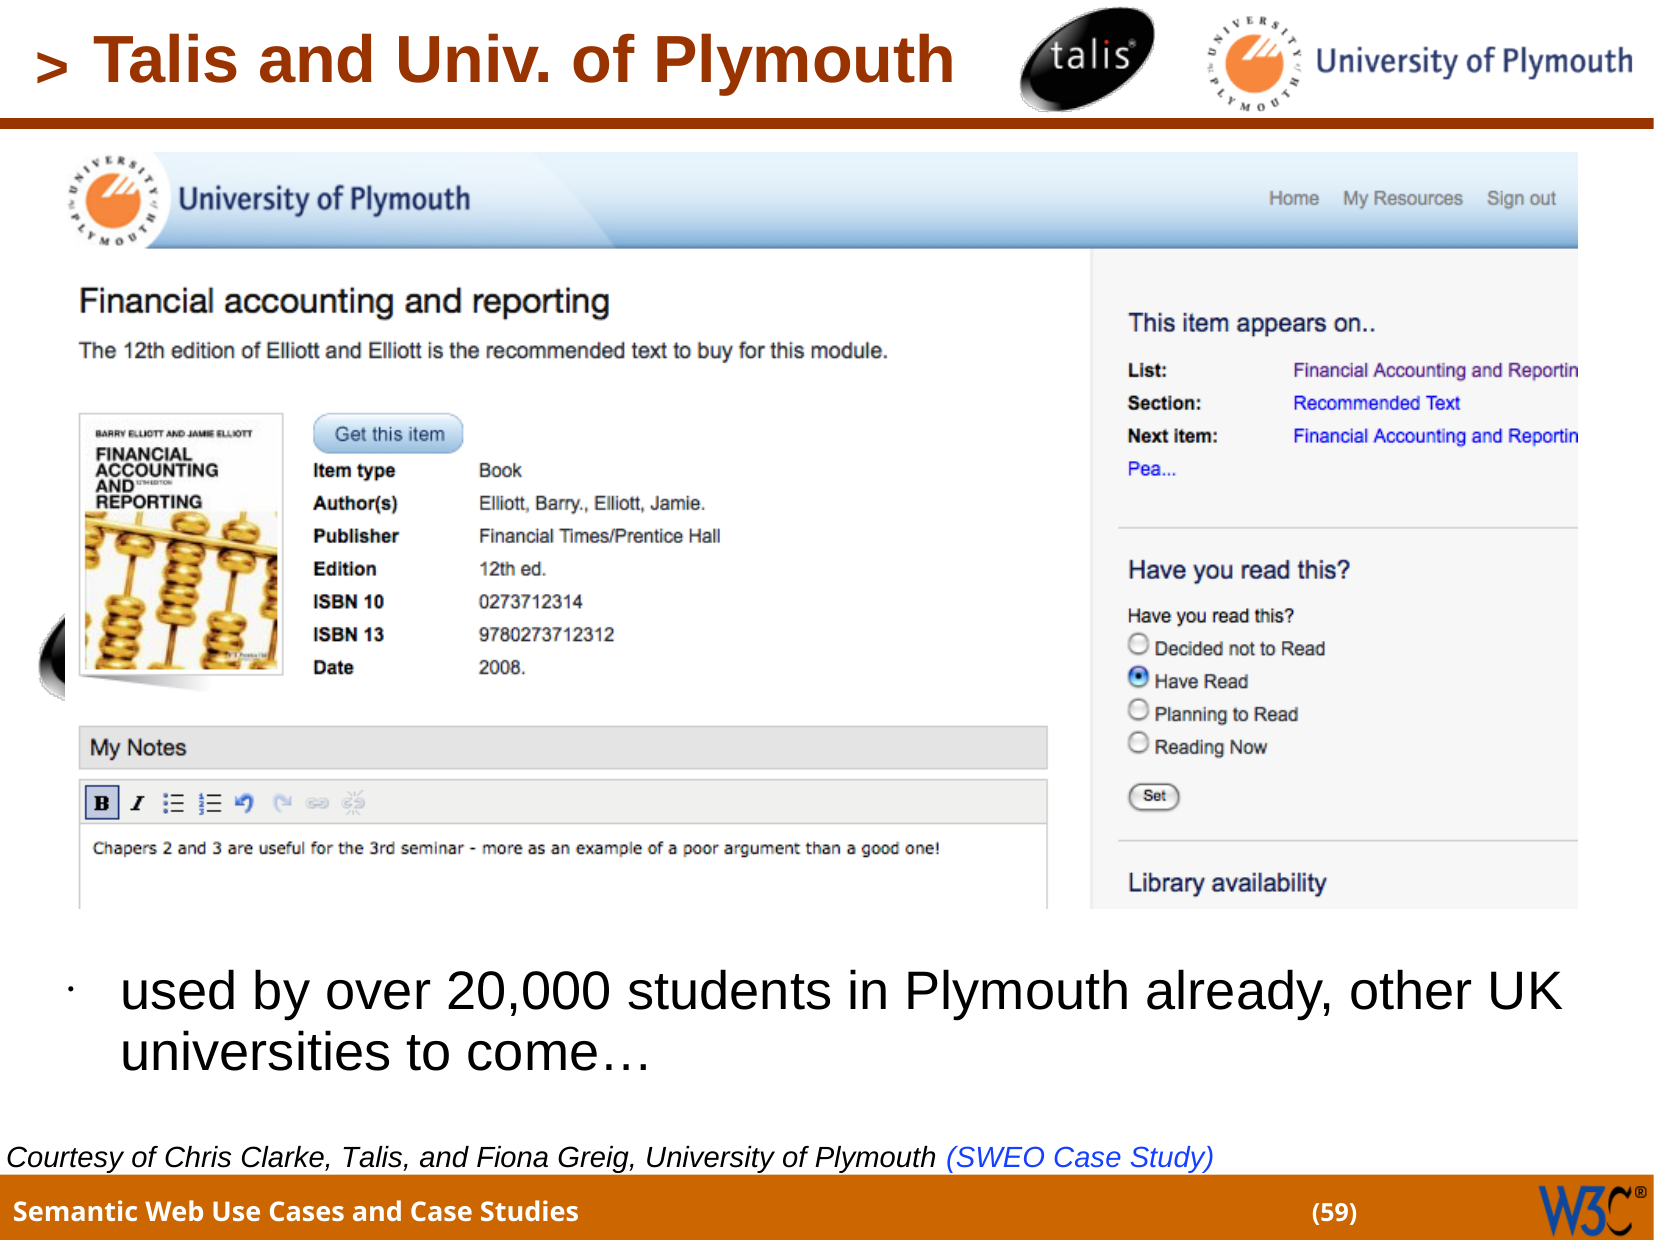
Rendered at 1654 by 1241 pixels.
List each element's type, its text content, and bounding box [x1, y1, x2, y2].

picture [29, 152, 1578, 909]
picture [1012, 0, 1642, 126]
title Talis and Univ. of Plymouth [93, 0, 1012, 119]
text_box Courtesy of Chris Clarke, Talis, and Fiona Greig, University of Plymouth (SWEO Case Study) [5, 1139, 1216, 1173]
list used by over 20,000 students in Plymouth already, other UK universities to come… [49, 957, 1625, 1122]
picture [1535, 1183, 1651, 1240]
